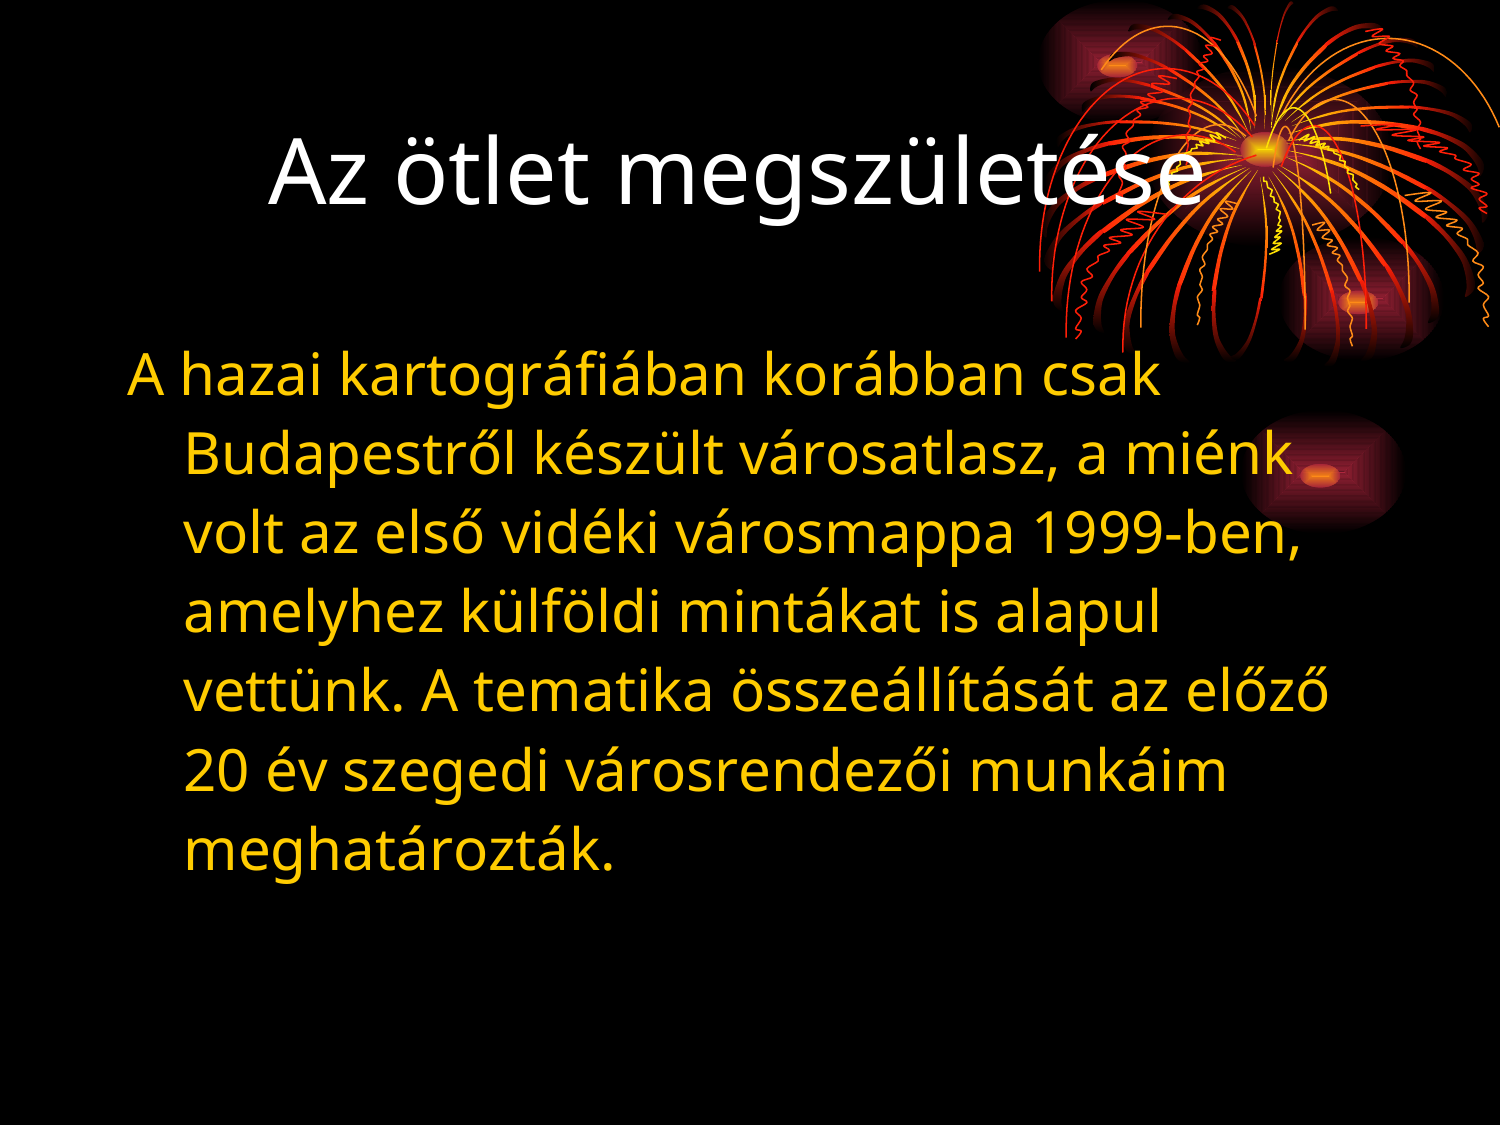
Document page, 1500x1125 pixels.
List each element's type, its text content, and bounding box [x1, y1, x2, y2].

title Az ötlet megszületése [112, 49, 1388, 290]
list A hazai kartográfiában korábban csak Budapestről készült városatlasz, a miénk volt az első vidéki városmappa 1999-ben, amelyhez külföldi mintákat is alapul vettünk. A tematika összeállítását az előző 20 év szegedi városrendezői munkáim meghatározták. [112, 324, 1388, 1001]
